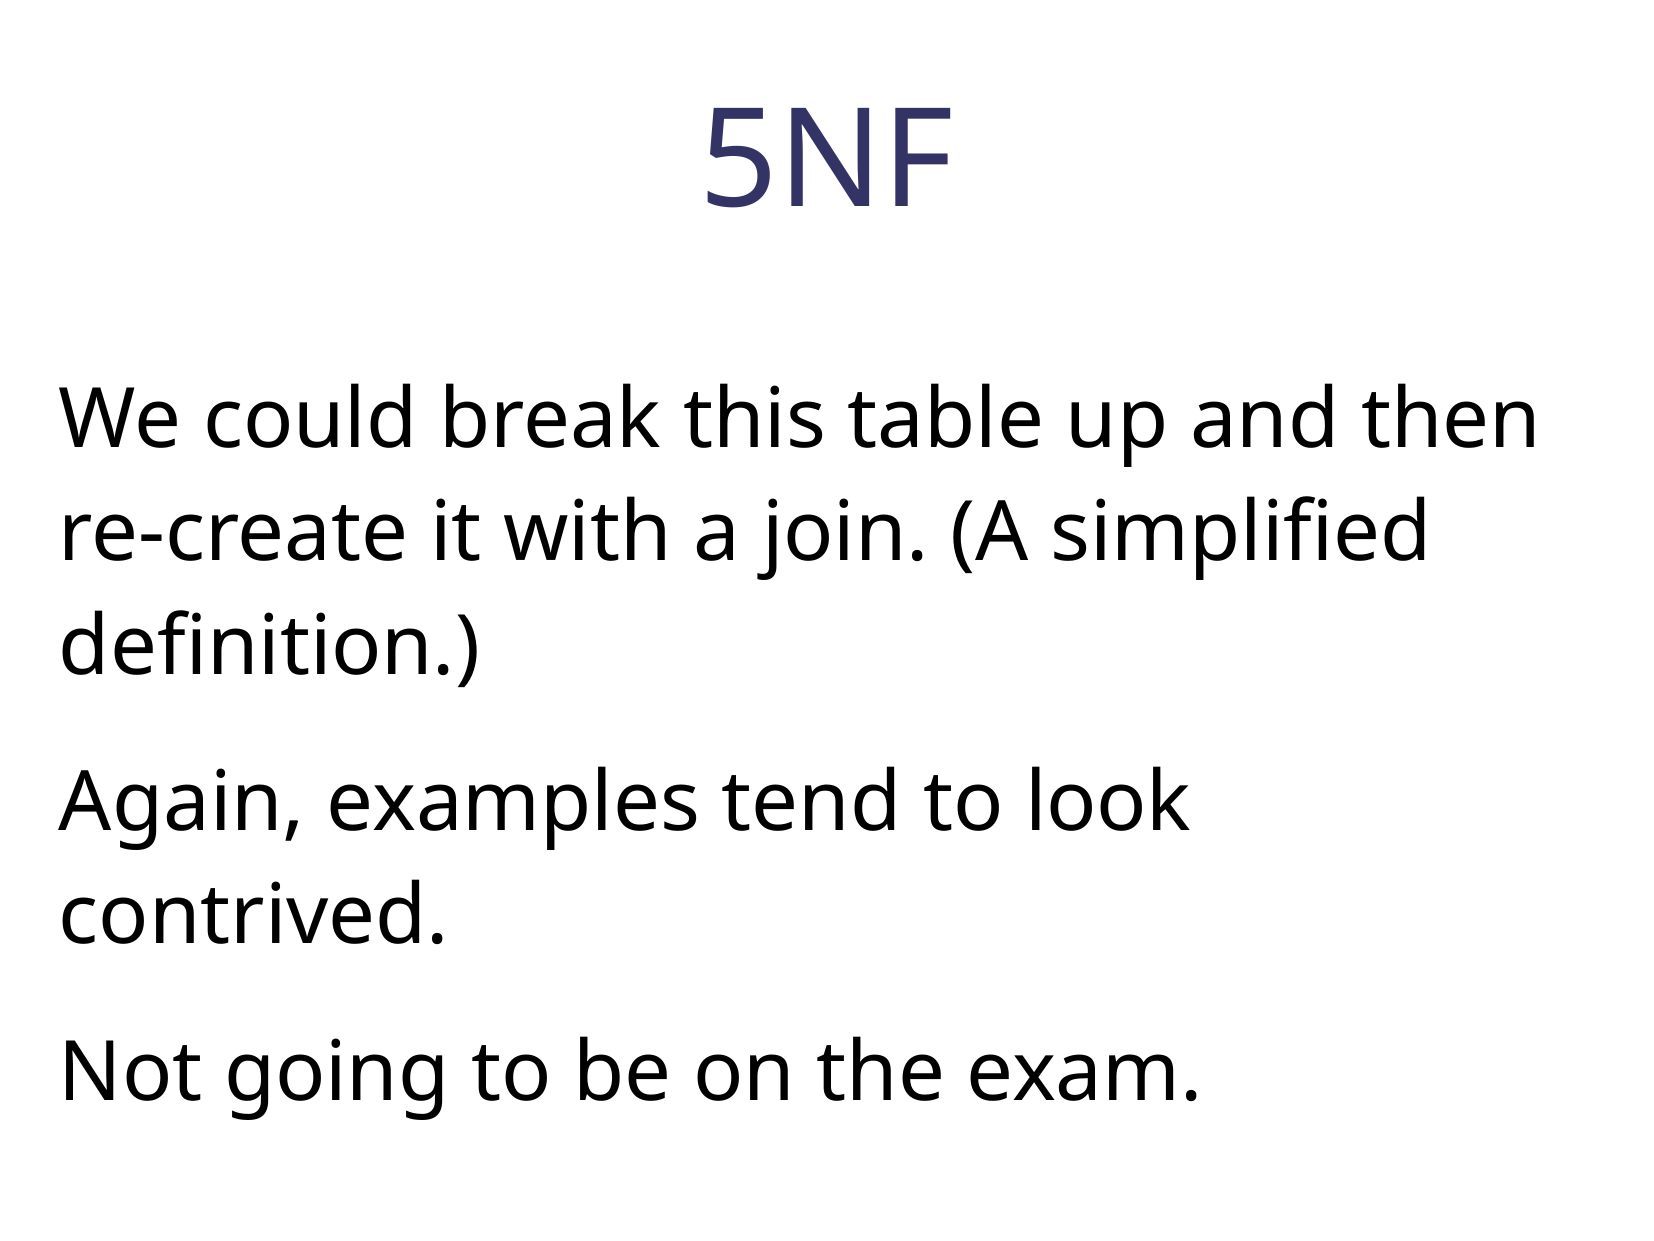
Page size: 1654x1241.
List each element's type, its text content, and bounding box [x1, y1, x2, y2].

subtitle We could break this table up and then re-create it with a join. (A simplified definition.) Again, examples tend to look contrived. Not going to be on the exam. [59, 358, 1548, 1042]
title 5NF [82, 56, 1571, 250]
